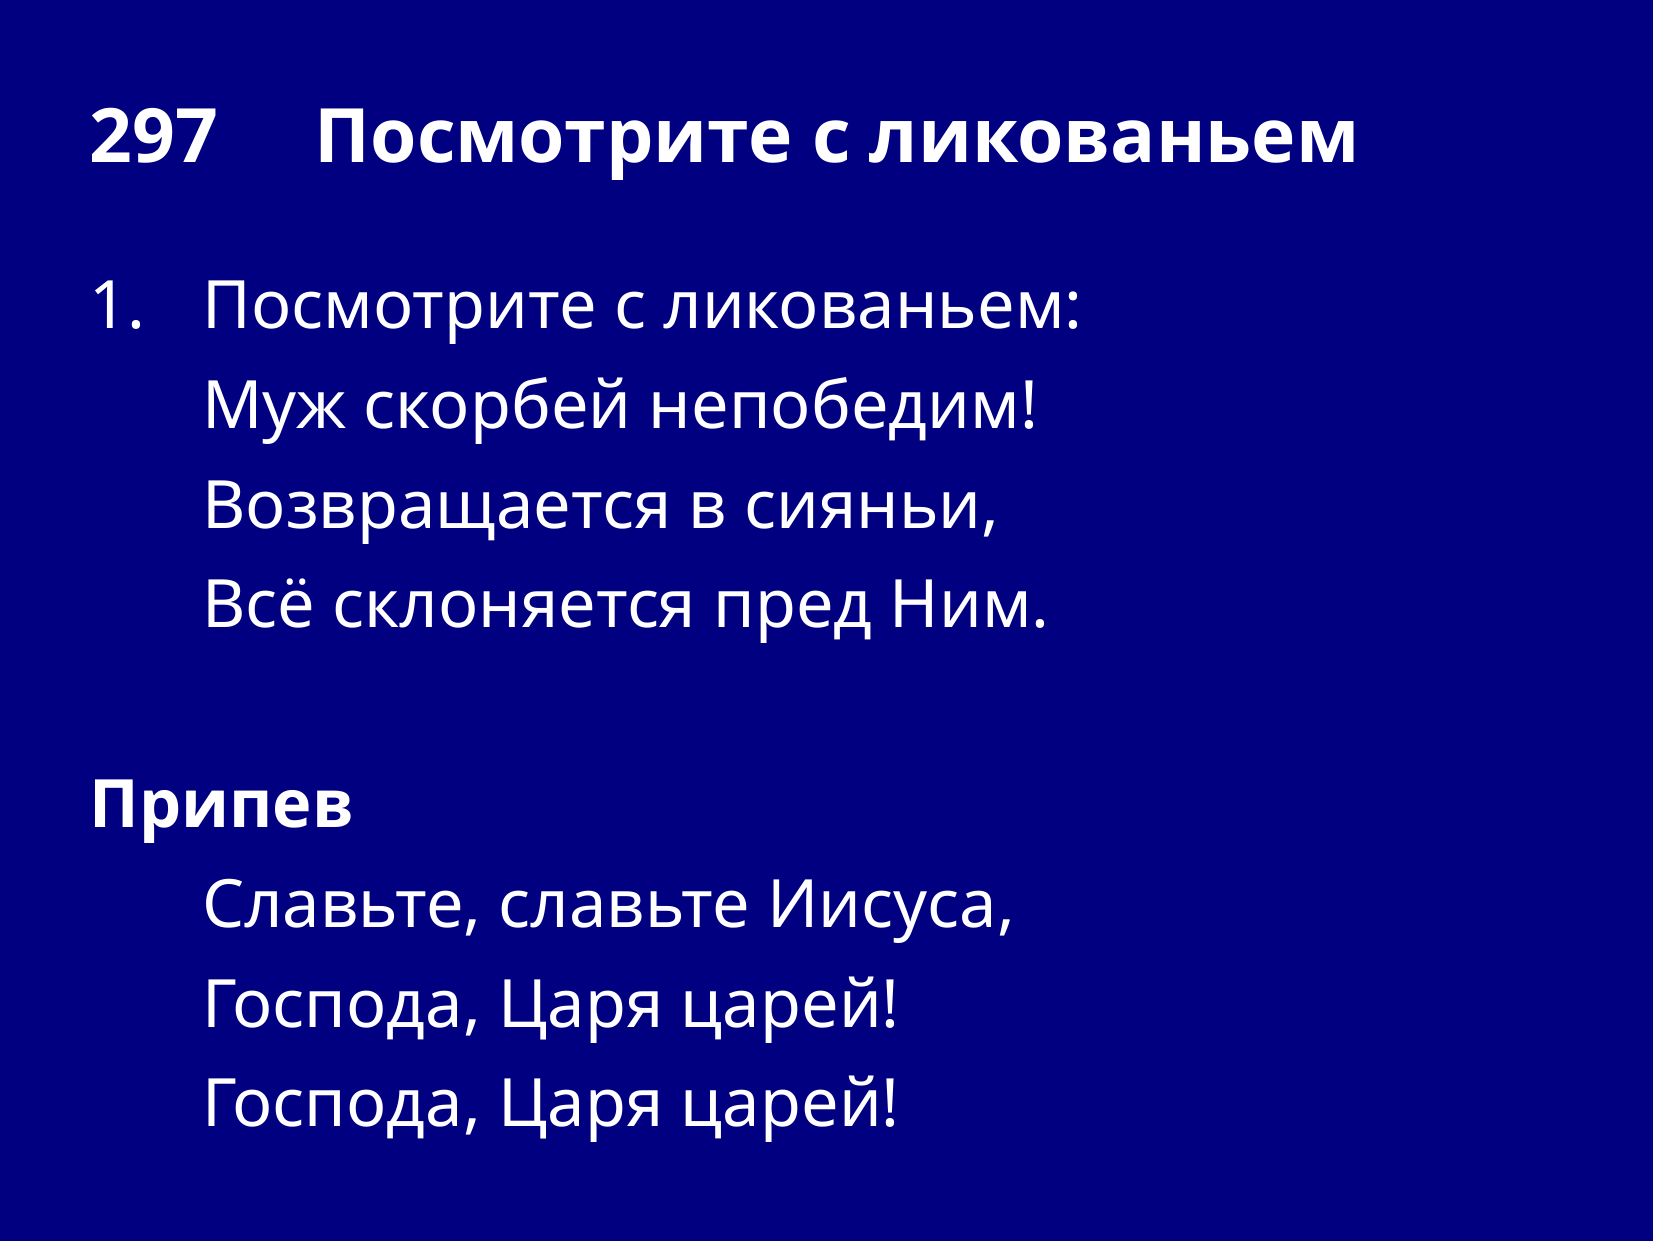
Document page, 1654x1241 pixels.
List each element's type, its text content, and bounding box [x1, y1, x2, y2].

text_box 1. Посмотрите с ликованьем: Муж скорбей непобедим! Возвращается в сияньи, Всё склоняется пред Ним. Припев Славьте, славьте Иисуса, Господа, Царя царей! Господа, Царя царей! [75, 188, 1576, 1163]
text_box 297 Посмотрите с ликованьем [75, 75, 1576, 188]
